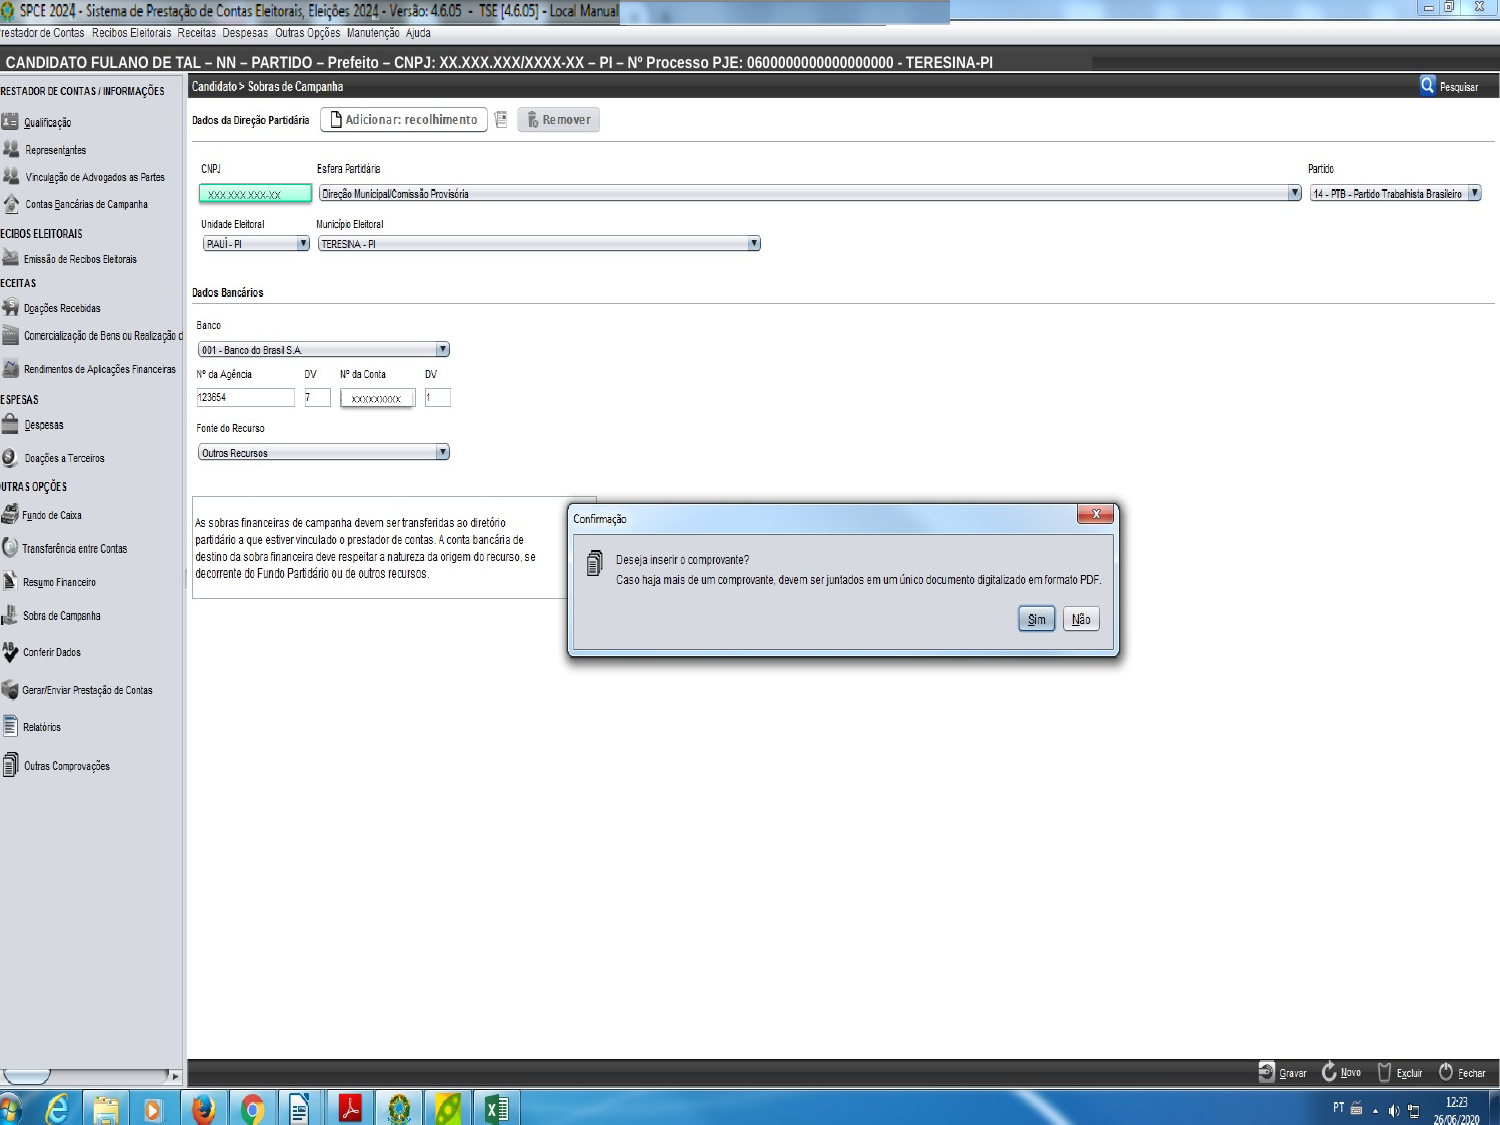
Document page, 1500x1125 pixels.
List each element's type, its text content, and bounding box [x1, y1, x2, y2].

picture [0, 0, 1500, 1125]
text_box CANDIDATO FULANO DE TAL – NN – PARTIDO – Prefeito – CNPJ: XX.XXX.XXX/XXXX-XX – PI – Nº Processo PJE: 0600000000000000000 - TERESINA-PI [0, 53, 1093, 71]
